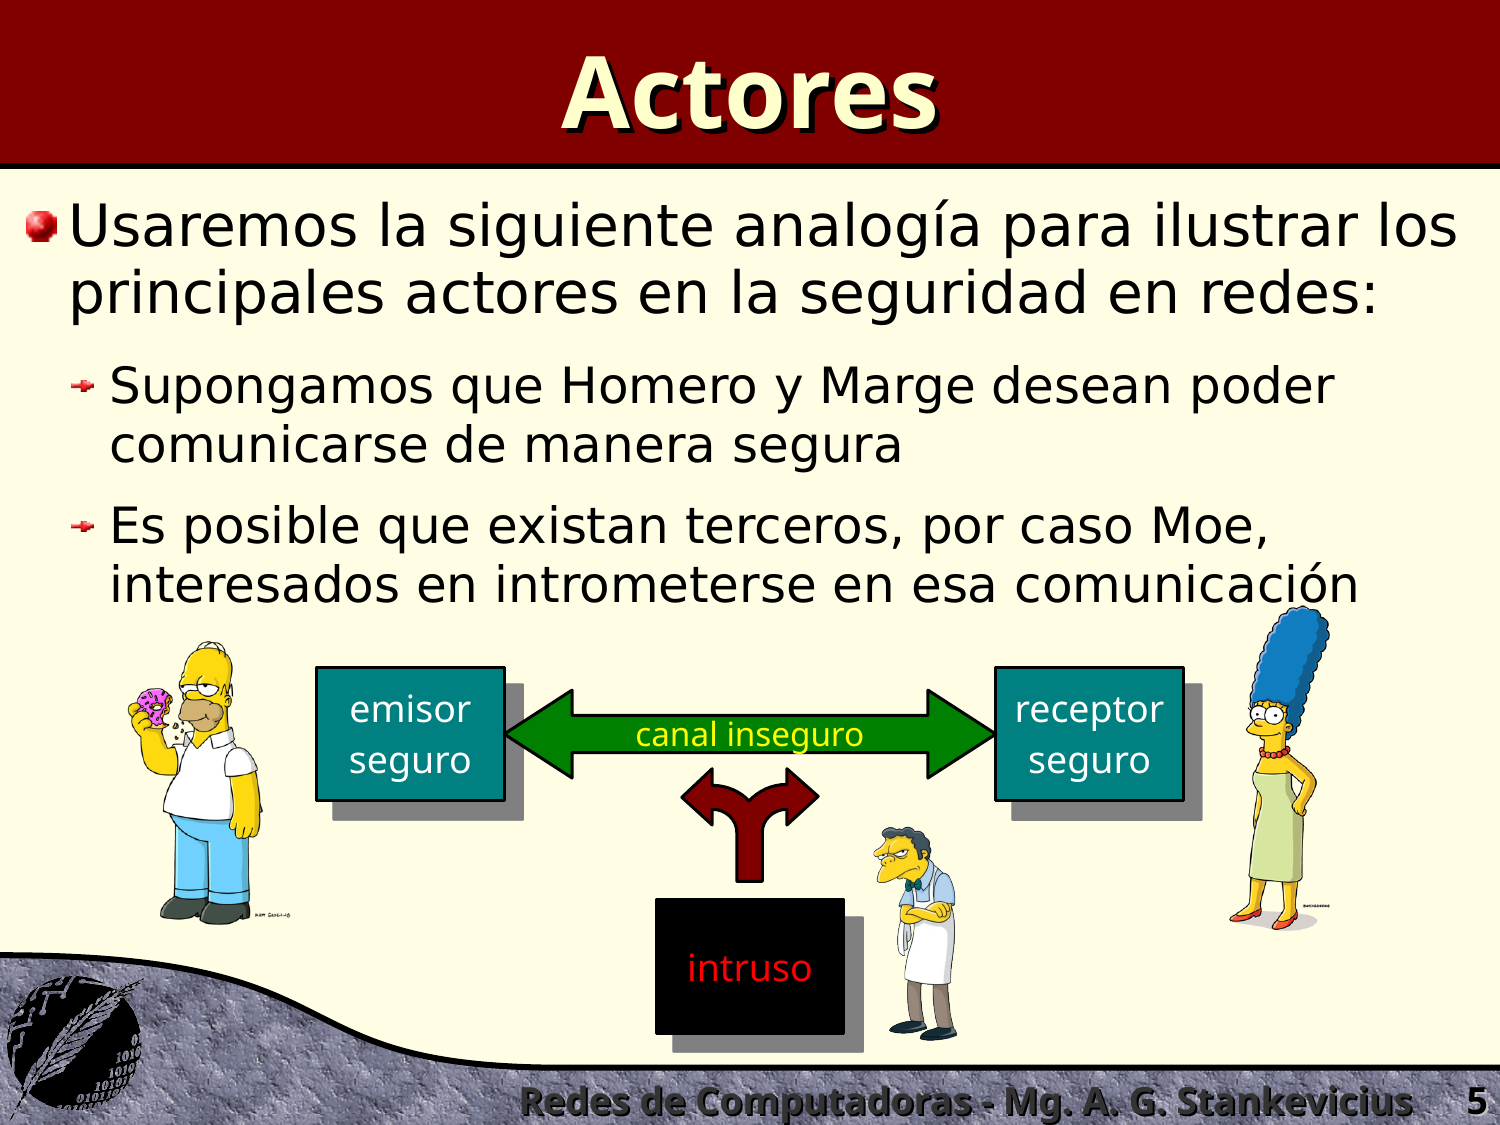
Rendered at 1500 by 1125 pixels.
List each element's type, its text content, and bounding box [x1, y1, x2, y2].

picture [858, 824, 981, 1045]
list Usaremos la siguiente analogía para ilustrar los principales actores en la seguridad en redes: Supongamos que Homero y Marge desean poder comunicarse de manera segura Es posible que existan terceros, por caso Moe, interesados en intrometerse en esa comunicación [11, 192, 1486, 921]
picture [1047, 1100, 1054, 1110]
text_box intruso [656, 900, 844, 1034]
picture [0, 959, 1500, 1125]
text_box receptor seguro [995, 667, 1184, 801]
text_box emisor seguro [316, 667, 505, 801]
picture [123, 637, 301, 927]
text_box [681, 768, 819, 882]
picture [790, 1100, 795, 1110]
text_box canal inseguro [504, 690, 996, 778]
picture [1175, 605, 1387, 931]
title Actores [15, 5, 1485, 160]
